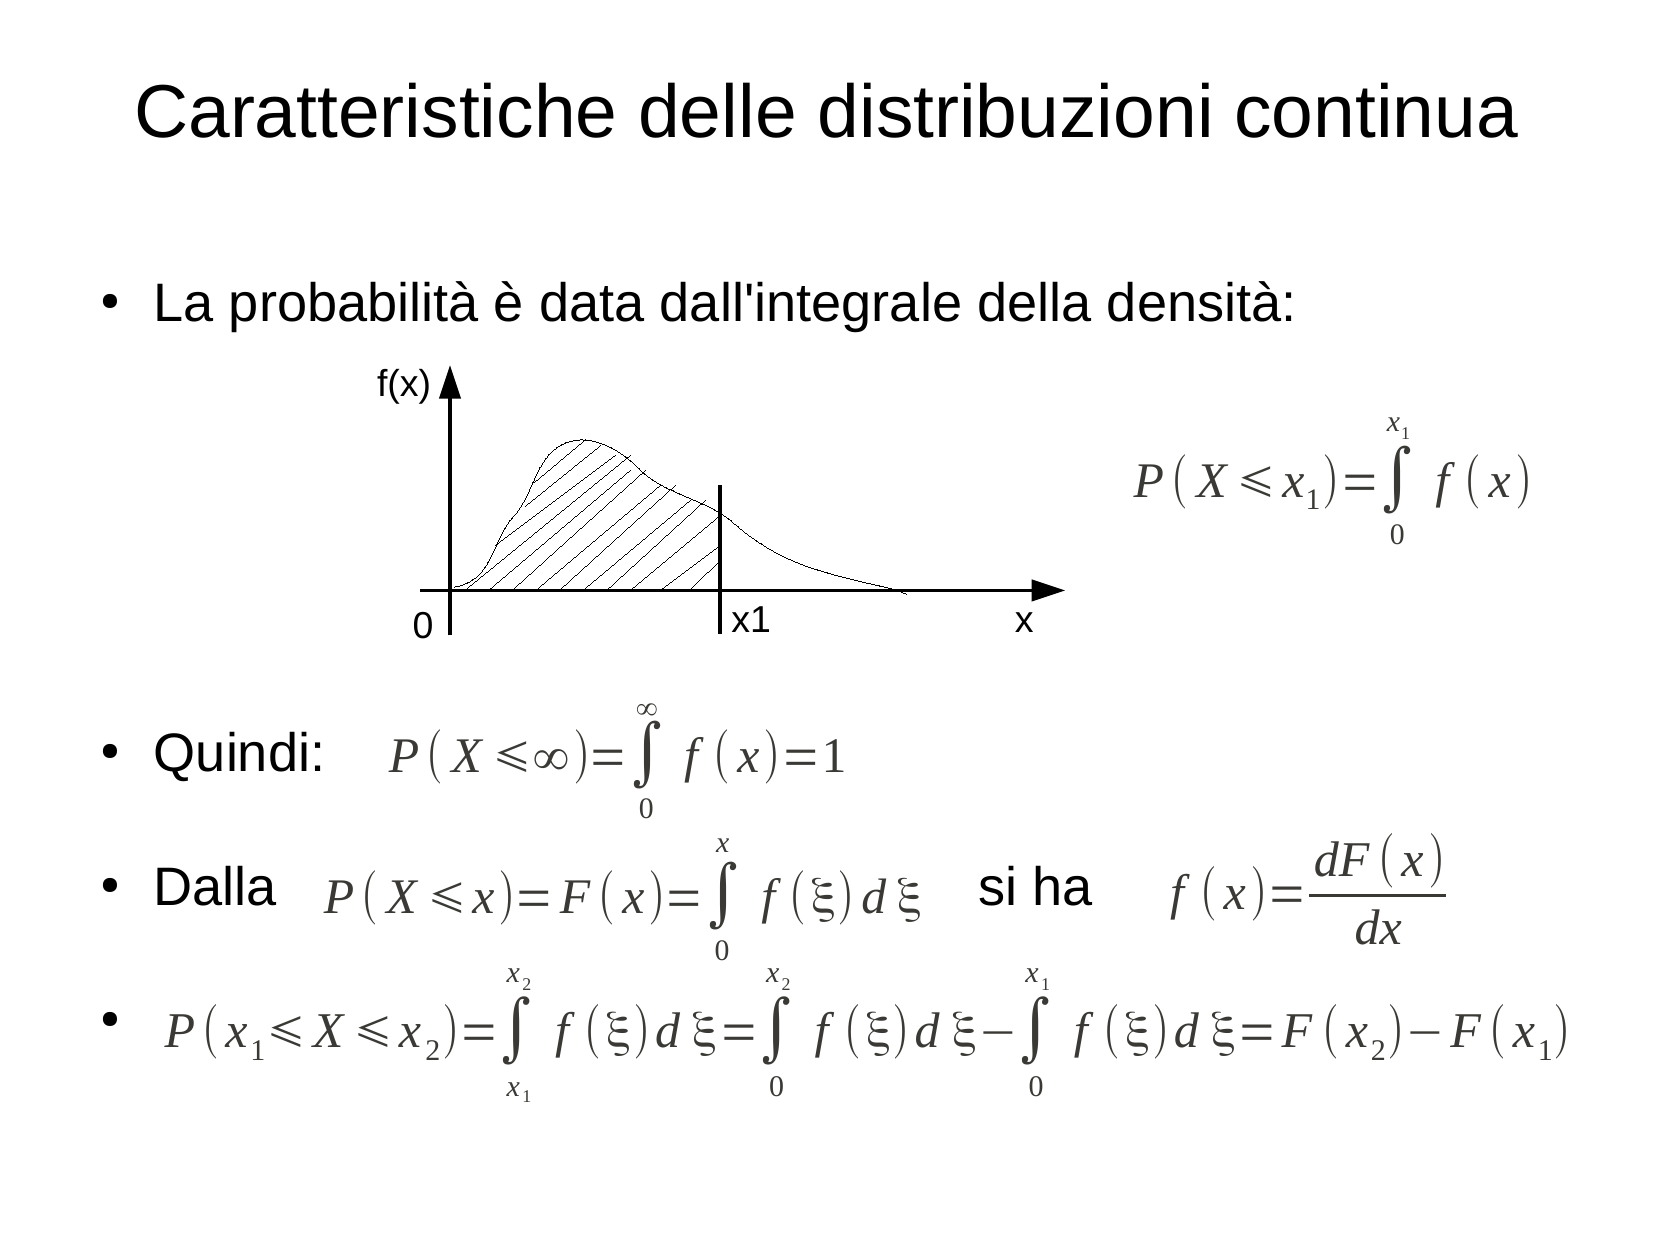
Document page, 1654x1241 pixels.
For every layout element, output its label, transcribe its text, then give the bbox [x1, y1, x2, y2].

list La probabilità è data dall'integrale della densità: Quindi: Dalla si ha [82, 272, 1538, 1182]
title Caratteristiche delle distribuzioni continua [82, 8, 1571, 216]
text_box 0 [397, 596, 449, 654]
text_box x [1000, 590, 1049, 648]
text_box x1 [716, 590, 786, 648]
chart [1124, 405, 1538, 552]
text_box f(x) [362, 354, 447, 412]
chart [155, 701, 1578, 1107]
